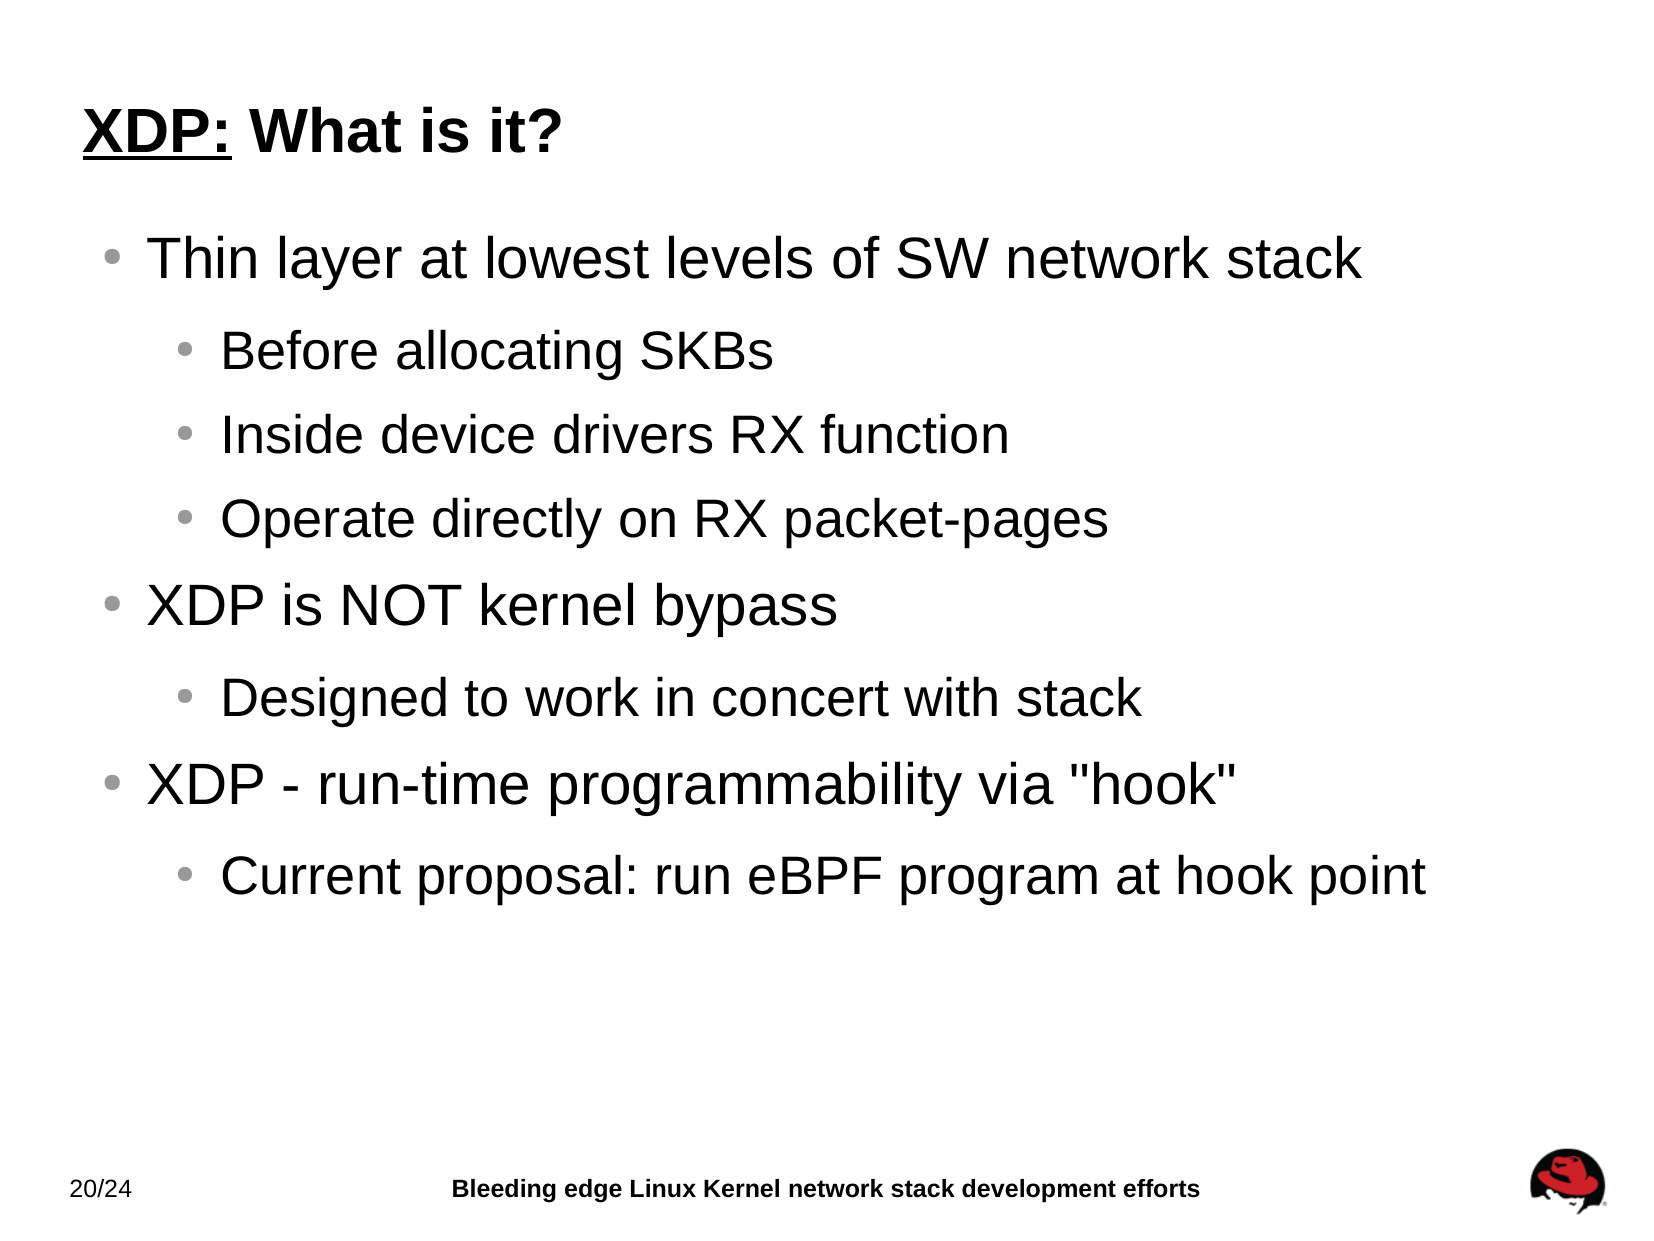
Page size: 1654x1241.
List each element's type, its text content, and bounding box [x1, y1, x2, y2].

picture [1529, 1146, 1613, 1224]
text_box [82, 37, 1571, 226]
list Thin layer at lowest levels of SW network stack Before allocating SKBs Inside device drivers RX function Operate directly on RX packet-pages XDP is NOT kernel bypass Designed to work in concert with stack XDP - run-time programmability via "hook" Current proposal: run eBPF program at hook point [86, 225, 1576, 1126]
